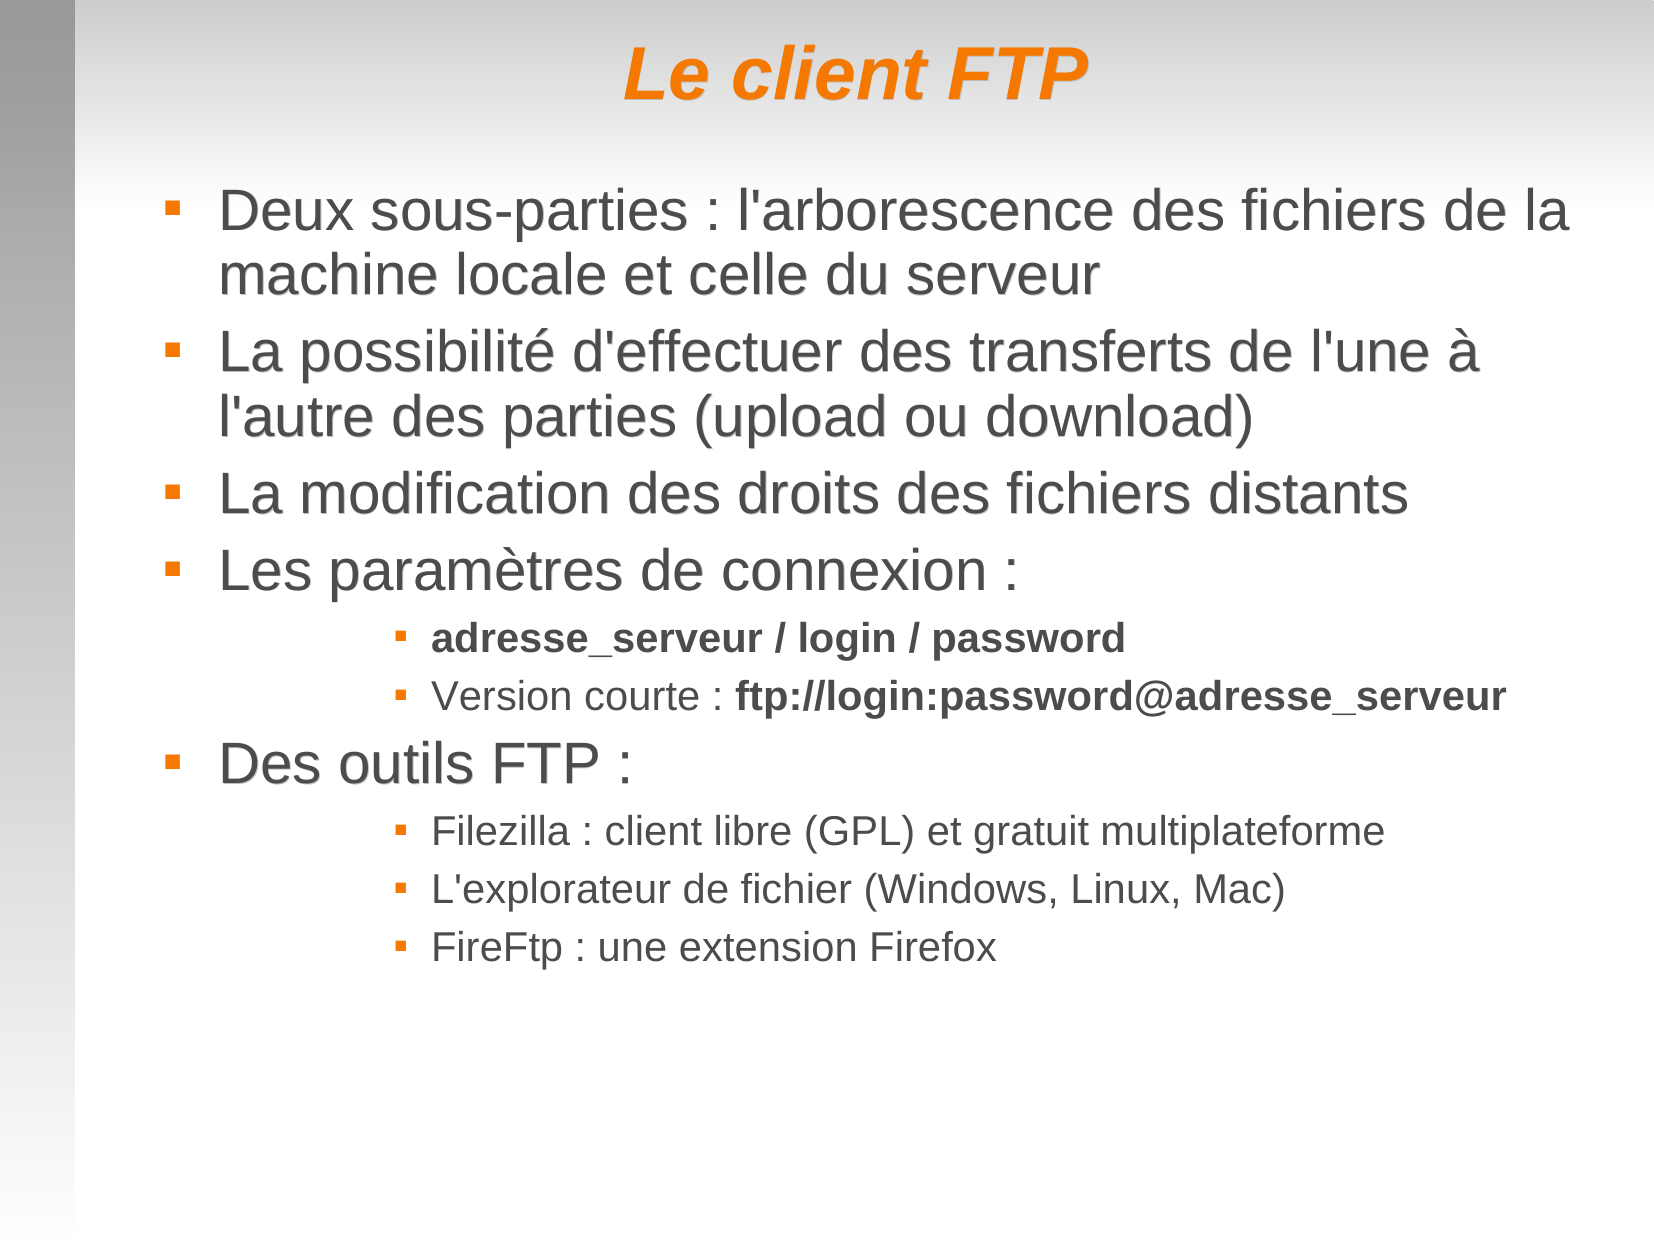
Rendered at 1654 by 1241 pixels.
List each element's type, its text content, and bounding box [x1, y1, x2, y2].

title Le client FTP [58, 0, 1654, 148]
list Deux sous-parties : l'arborescence des fichiers de la machine locale et celle du serveur La possibilité d'effectuer des transferts de l'une à l'autre des parties (upload ou download) La modification des droits des fichiers distants Les paramètres de connexion : adresse_serveur / login / password Version courte : ftp://login:password@adresse_serveur Des outils FTP : Filezilla : client libre (GPL) et gratuit multiplateforme L'explorateur de fichier (Windows, Linux, Mac) FireFtp : une extension Firefox [147, 177, 1625, 1123]
